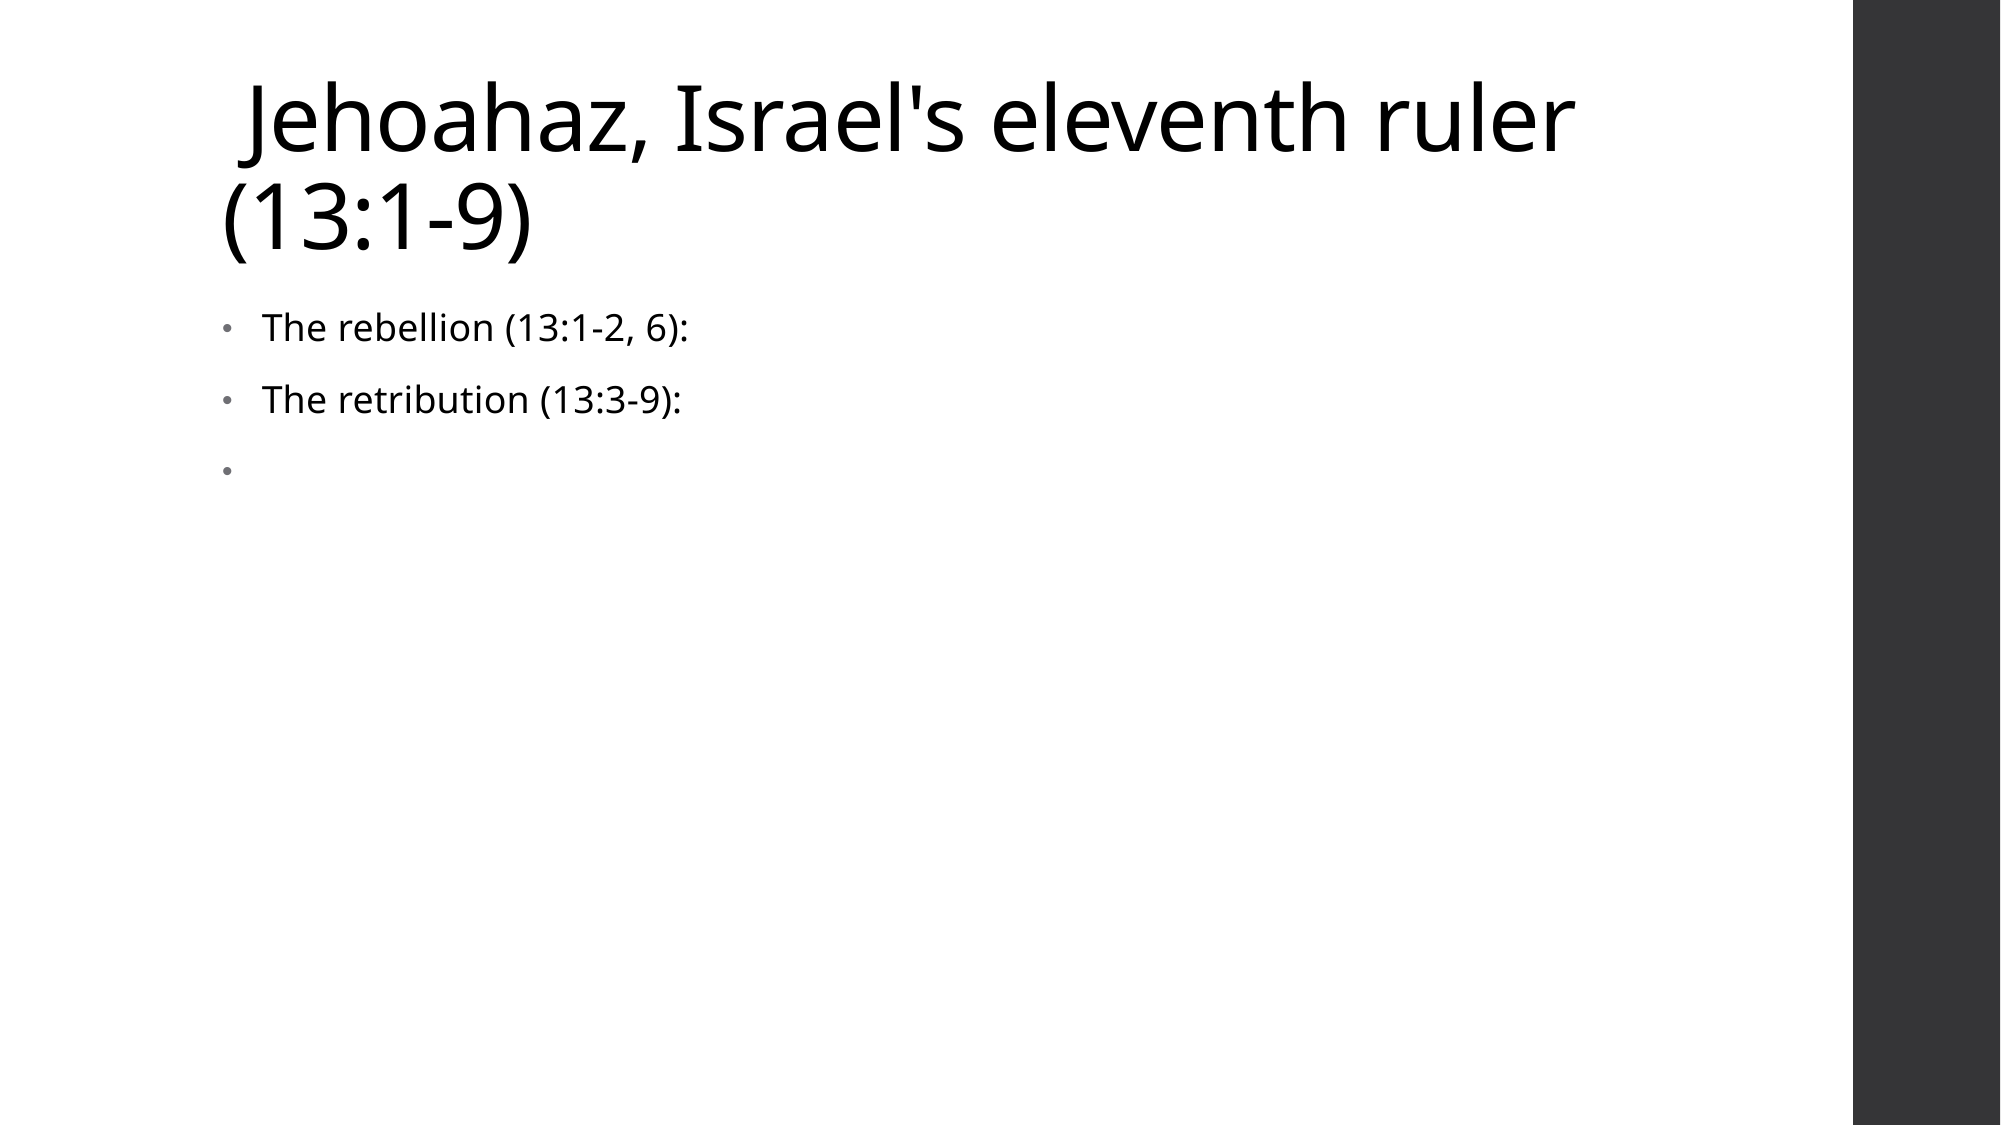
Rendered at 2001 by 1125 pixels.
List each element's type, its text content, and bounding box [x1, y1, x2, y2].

title Jehoahaz, Israel's eleventh ruler (13:1-9) [206, 60, 1797, 278]
list The rebellion (13:1-2, 6): The retribution (13:3-9): [206, 299, 1617, 1014]
